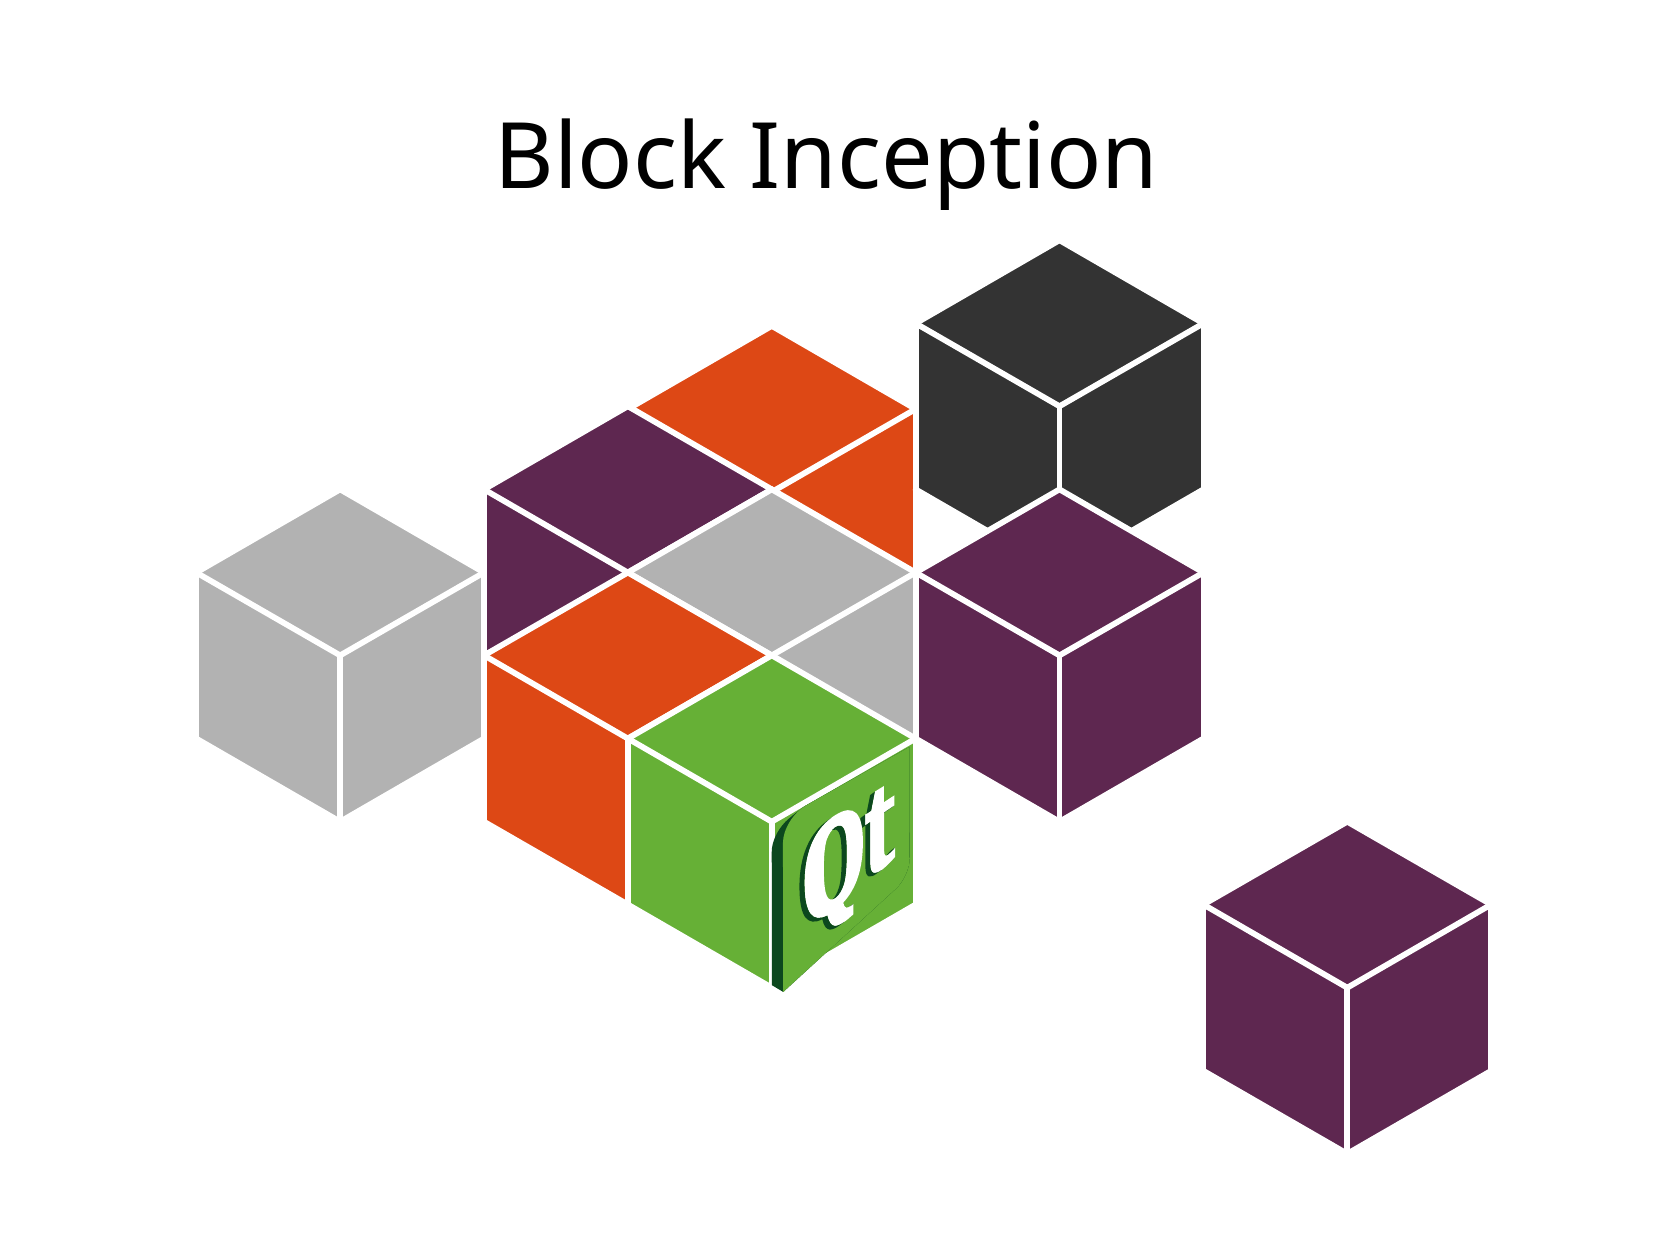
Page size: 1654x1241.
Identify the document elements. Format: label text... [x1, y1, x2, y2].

picture [150, 196, 1538, 1201]
title Block Inception [82, 49, 1571, 257]
